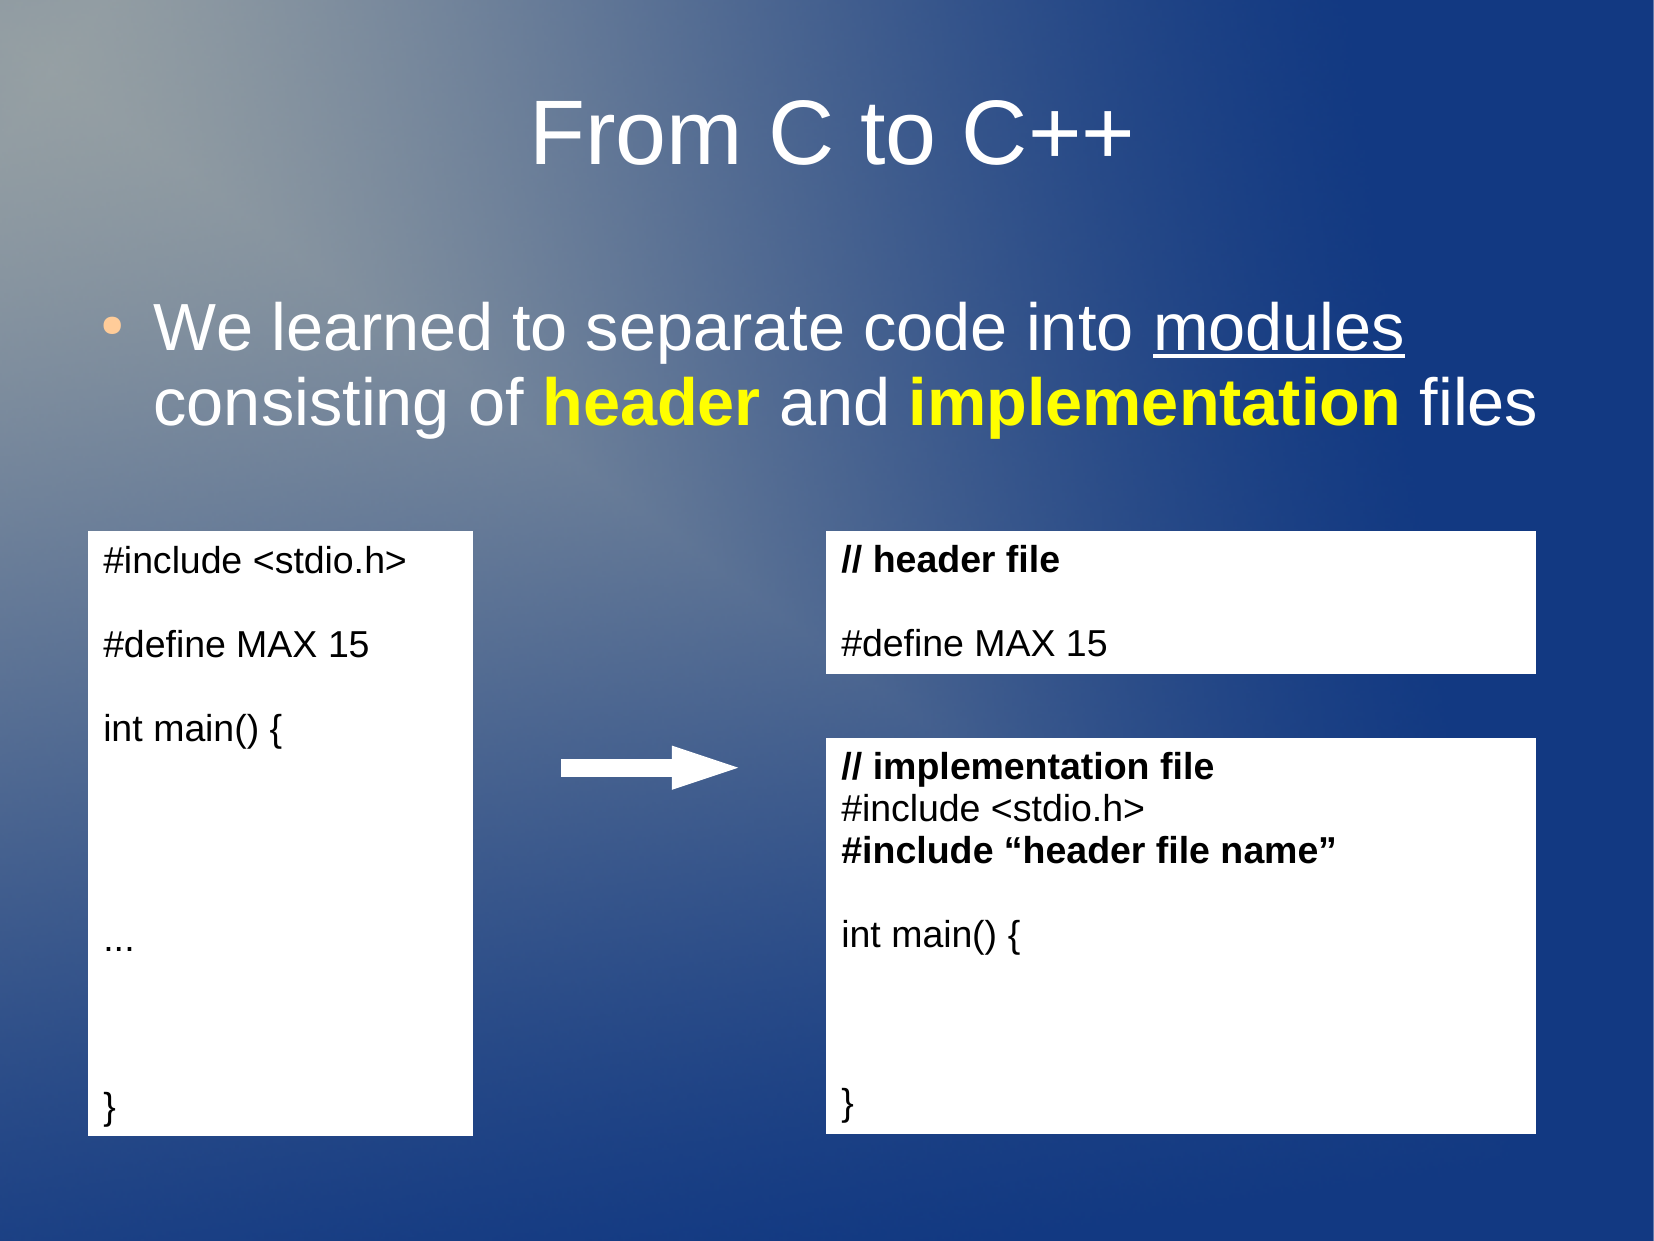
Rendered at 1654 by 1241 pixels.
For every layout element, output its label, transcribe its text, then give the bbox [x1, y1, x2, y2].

list We learned to separate code into modules consisting of header and implementation files [82, 290, 1571, 1094]
text_box // implementation file #include <stdio.h> #include “header file name” int main() { } [826, 738, 1536, 1134]
text_box // header file #define MAX 15 [826, 531, 1536, 674]
text_box #include <stdio.h> #define MAX 15 int main() { ... } [88, 531, 473, 1136]
title From C to C++ [88, 29, 1577, 237]
picture [0, 0, 1654, 1241]
